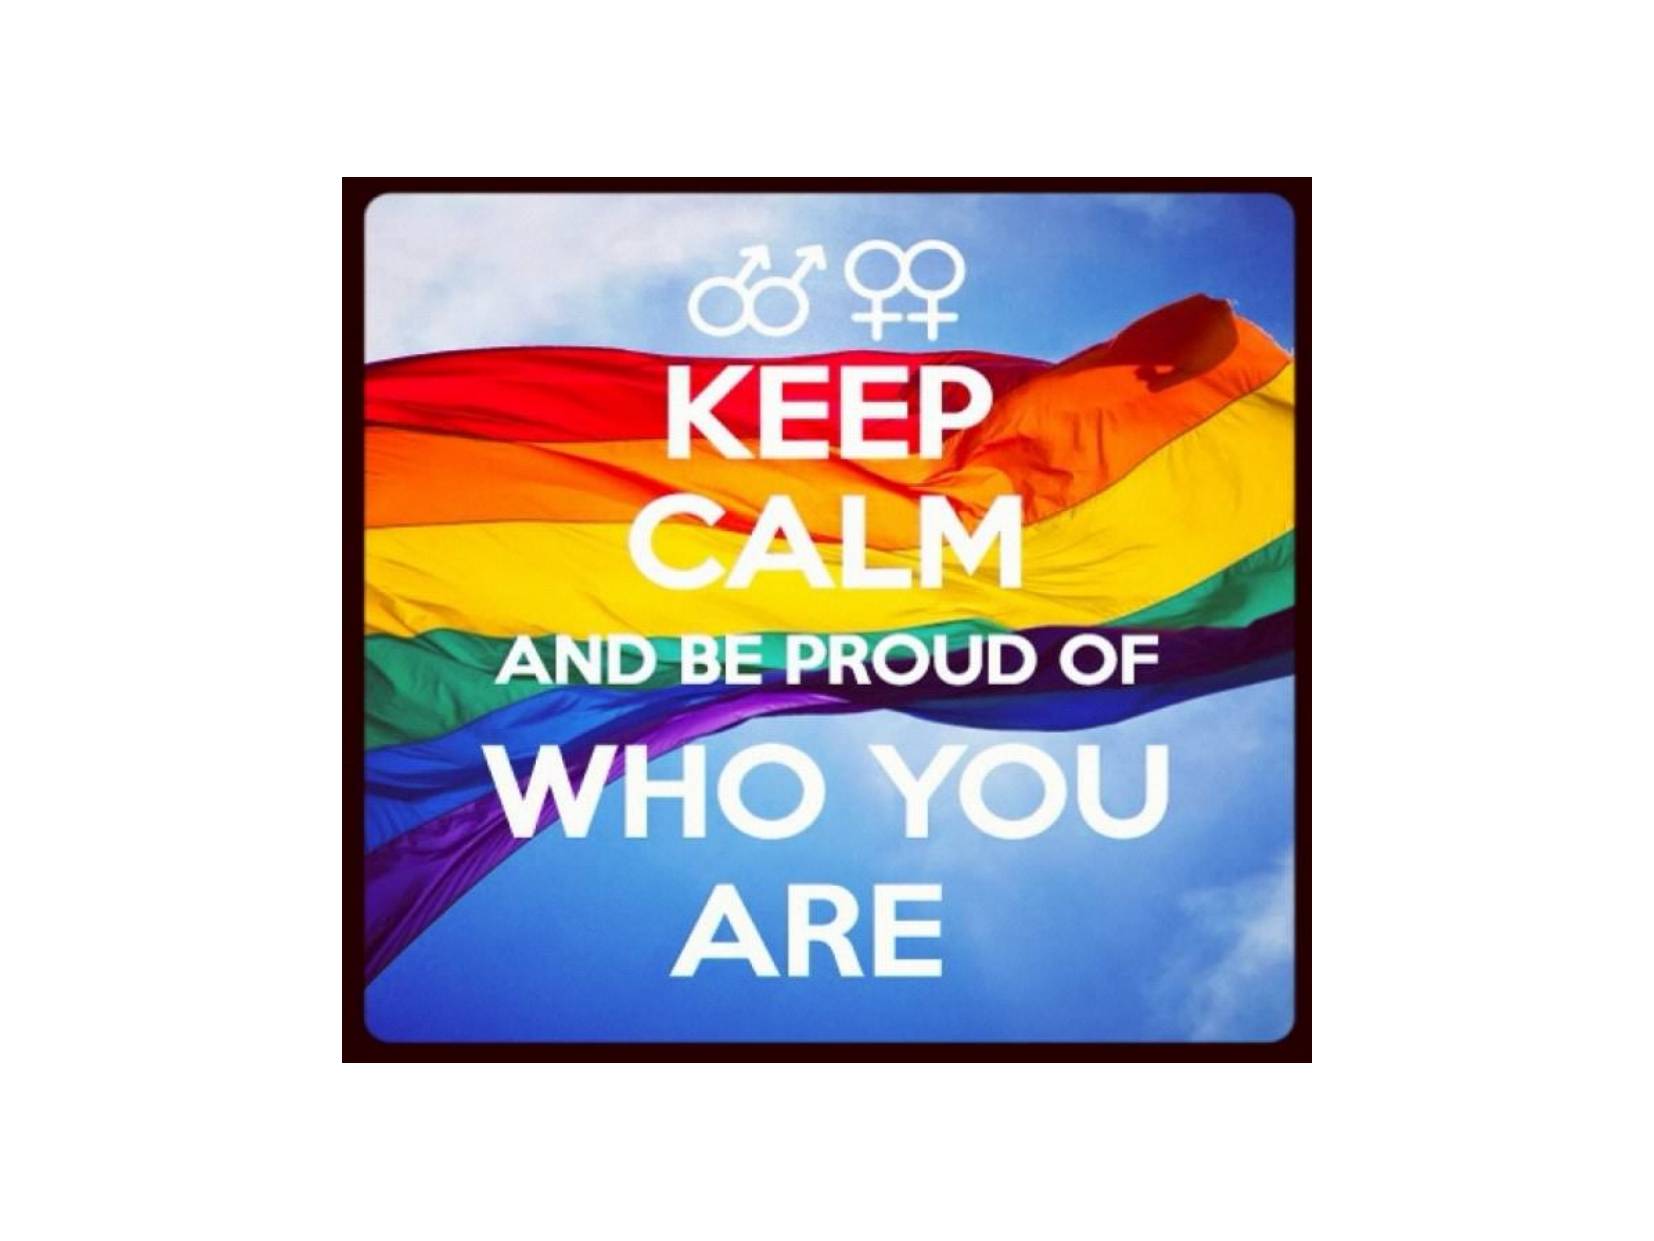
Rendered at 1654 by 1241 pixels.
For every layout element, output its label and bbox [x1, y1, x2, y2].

picture [342, 177, 1312, 1063]
